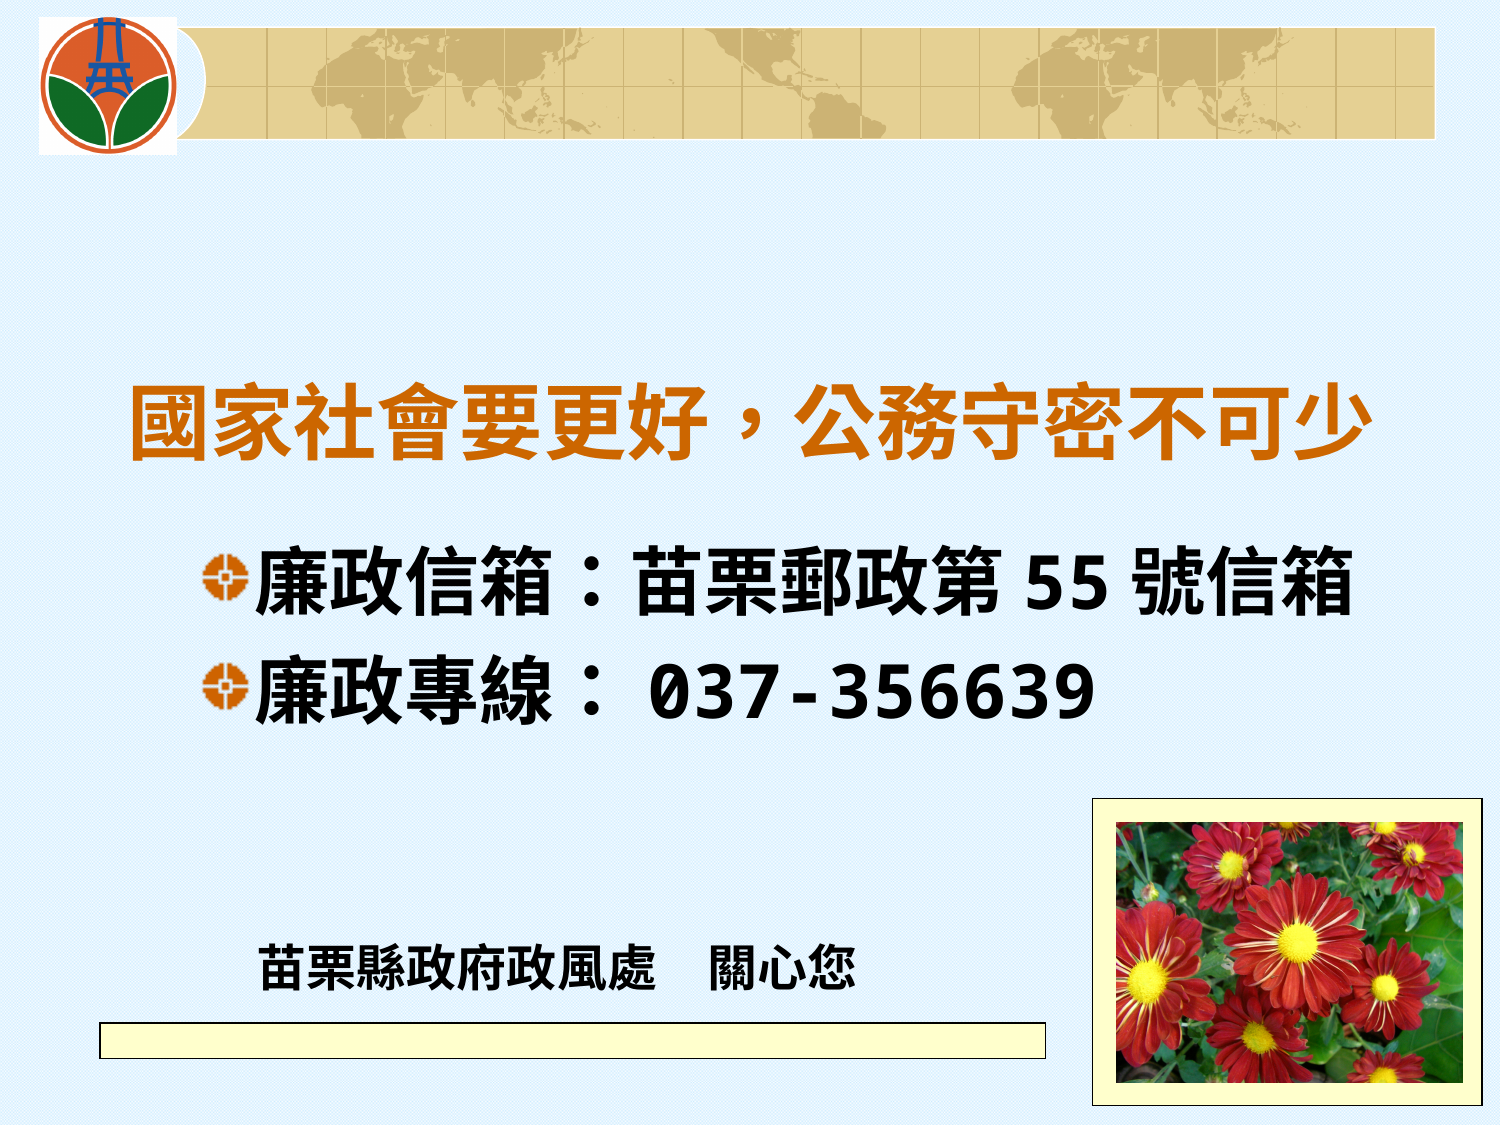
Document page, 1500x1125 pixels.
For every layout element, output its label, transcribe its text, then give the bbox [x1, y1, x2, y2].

text_box [1092, 798, 1483, 1106]
picture [0, 0, 1500, 1125]
text_box 苗栗縣政府政風處 關心您 [242, 928, 928, 1005]
text_box [100, 1023, 1046, 1059]
list 廉政信箱：苗栗郵政第55號信箱 廉政專線：037-356639 [183, 527, 1376, 894]
title 國家社會要更好，公務守密不可少 [112, 361, 1424, 479]
